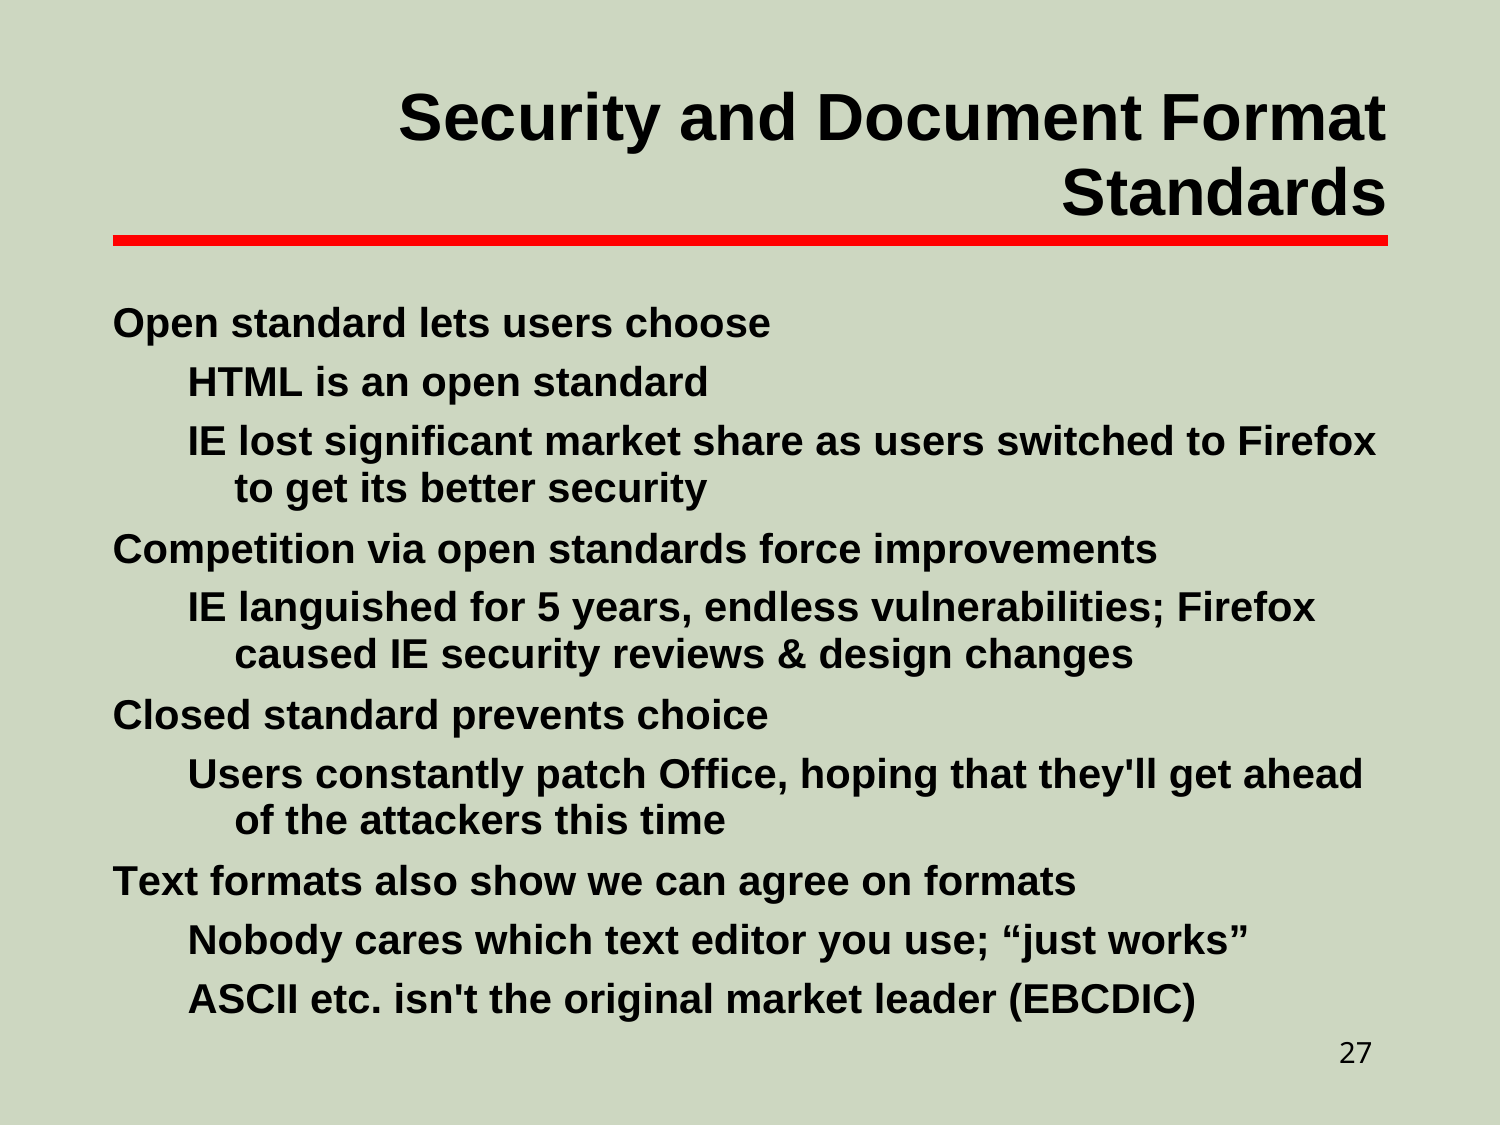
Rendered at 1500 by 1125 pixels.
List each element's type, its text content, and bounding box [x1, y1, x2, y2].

title Security and Document Format Standards [337, 79, 1388, 230]
list Open standard lets users choose HTML is an open standard IE lost significant market share as users switched to Firefox to get its better security Competition via open standards force improvements IE languished for 5 years, endless vulnerabilities; Firefox caused IE security reviews & design changes Closed standard prevents choice Users constantly patch Office, hoping that they'll get ahead of the attackers this time Text formats also show we can agree on formats Nobody cares which text editor you use; “just works” ASCII etc. isn't the original market leader (EBCDIC) [112, 299, 1388, 1111]
